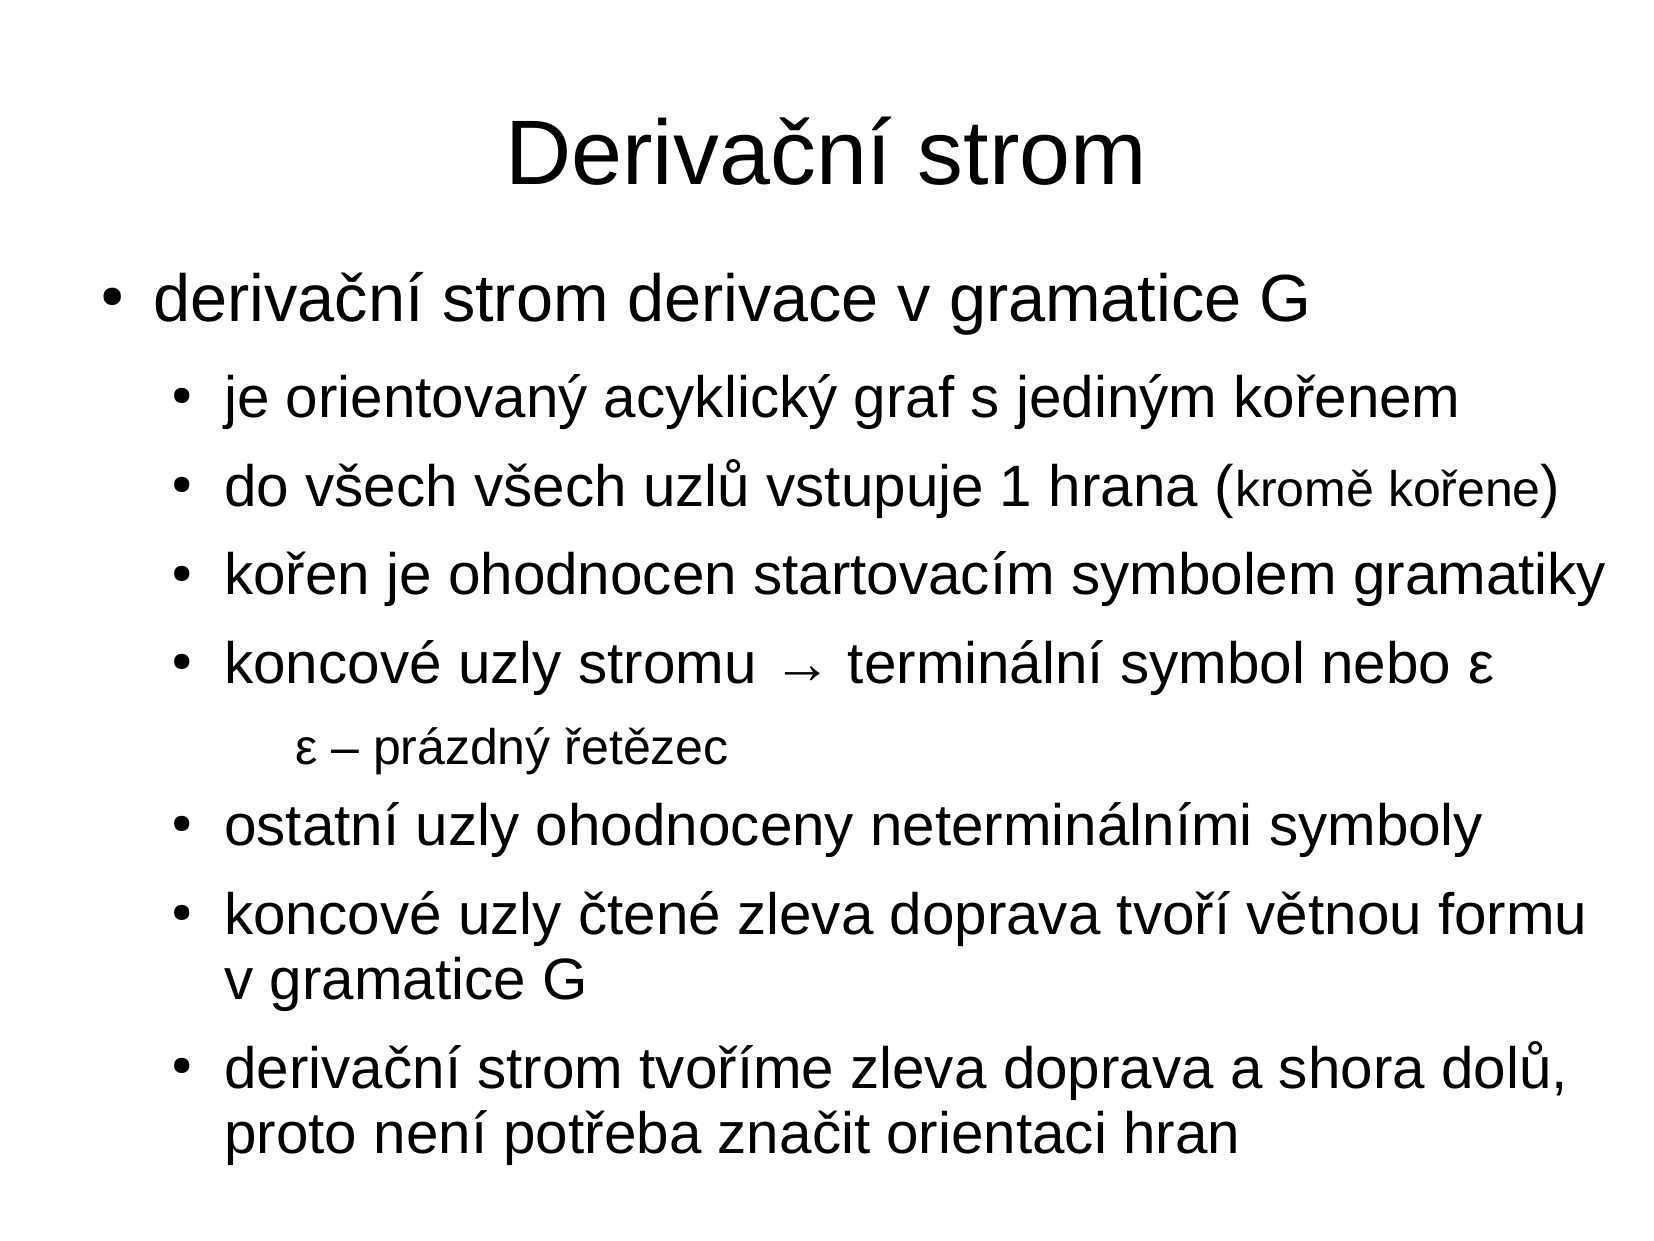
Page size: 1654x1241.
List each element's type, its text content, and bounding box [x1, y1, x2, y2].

list derivační strom derivace v gramatice G je orientovaný acyklický graf s jediným kořenem do všech všech uzlů vstupuje 1 hrana (kromě kořene) kořen je ohodnocen startovacím symbolem gramatiky koncové uzly stromu → terminální symbol nebo ε ε – prázdný řetězec ostatní uzly ohodnoceny neterminálními symboly koncové uzly čtené zleva doprava tvoří větnou formu v gramatice G derivační strom tvoříme zleva doprava a shora dolů, proto není potřeba značit orientaci hran [82, 260, 1625, 1166]
title Derivační strom [82, 56, 1571, 250]
